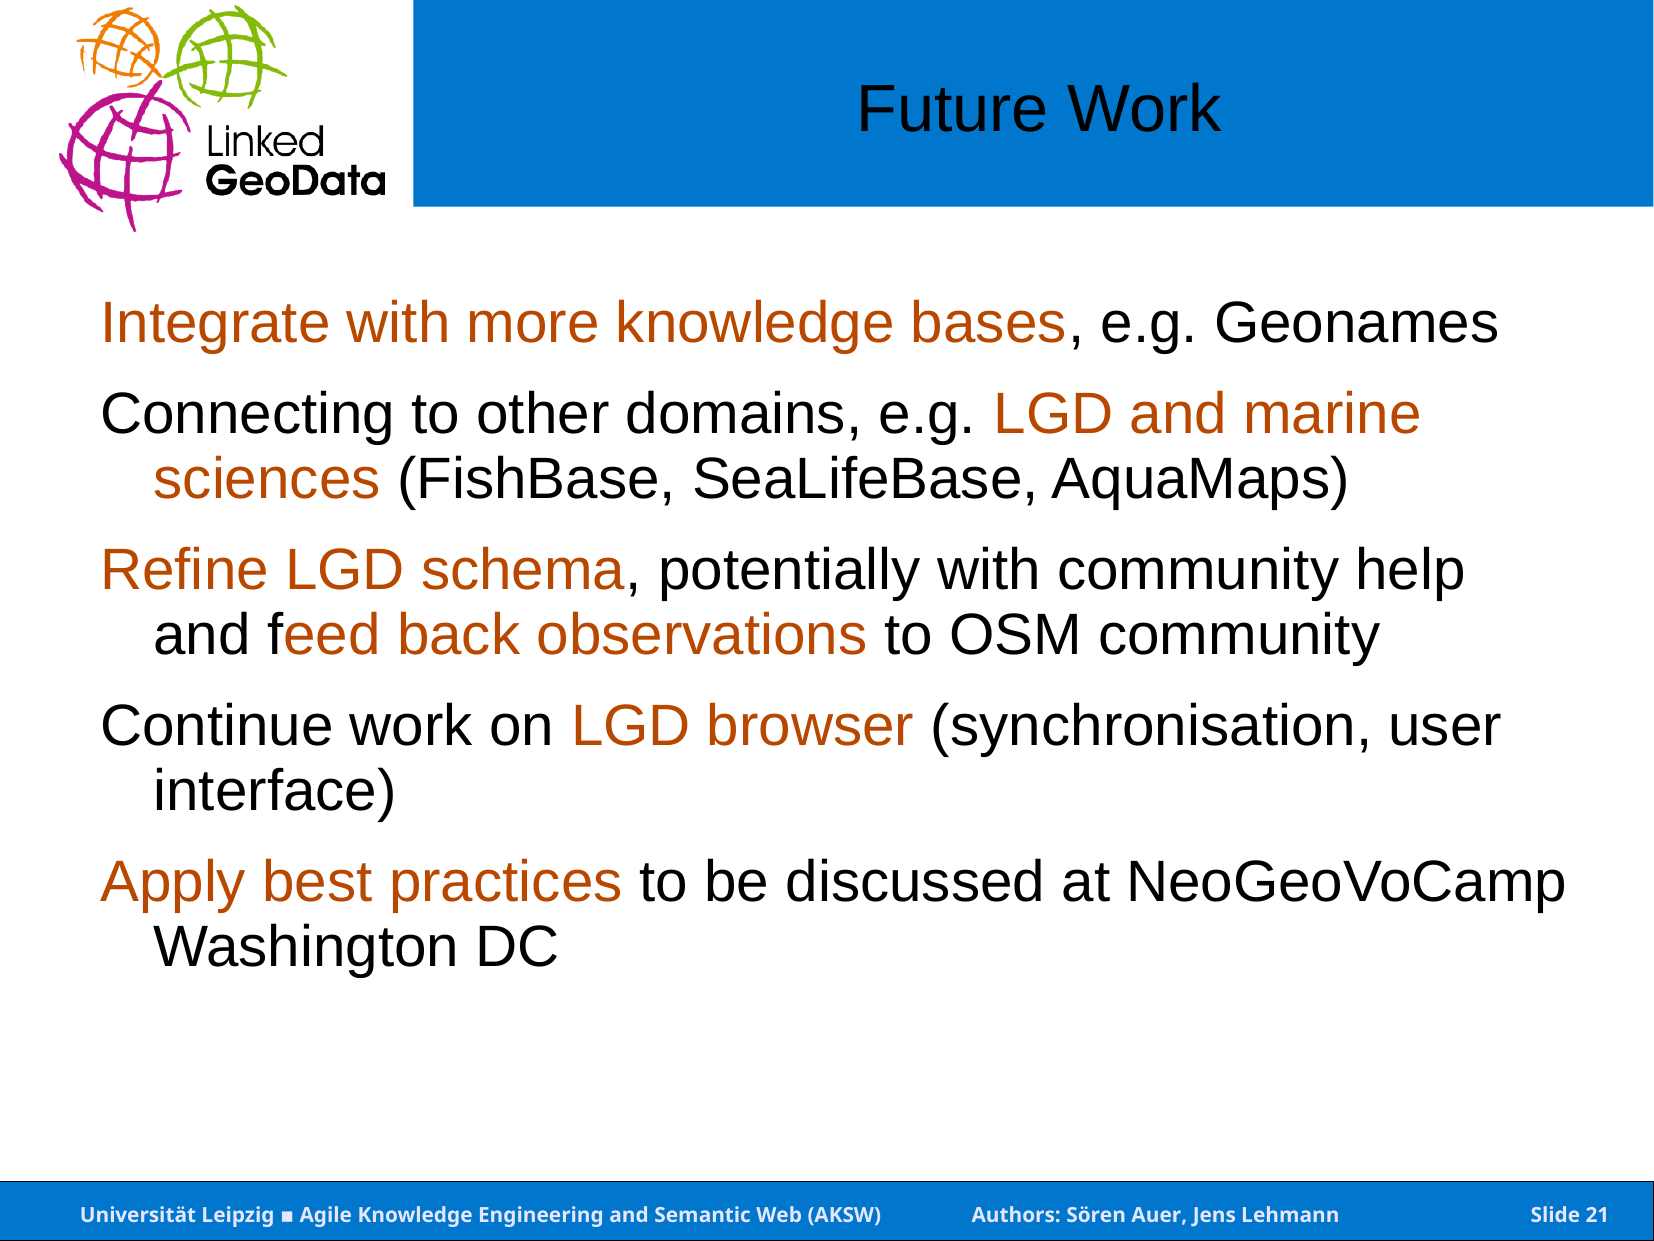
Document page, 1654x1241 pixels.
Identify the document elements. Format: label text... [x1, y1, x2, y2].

title Future Work [442, 38, 1636, 178]
picture [59, 5, 385, 232]
list Integrate with more knowledge bases, e.g. Geonames Connecting to other domains, e.g. LGD and marine sciences (FishBase, SeaLifeBase, AquaMaps) Refine LGD schema, potentially with community help and feed back observations to OSM community Continue work on LGD browser (synchronisation, user interface) Apply best practices to be discussed at NeoGeoVoCamp Washington DC [82, 290, 1571, 1109]
